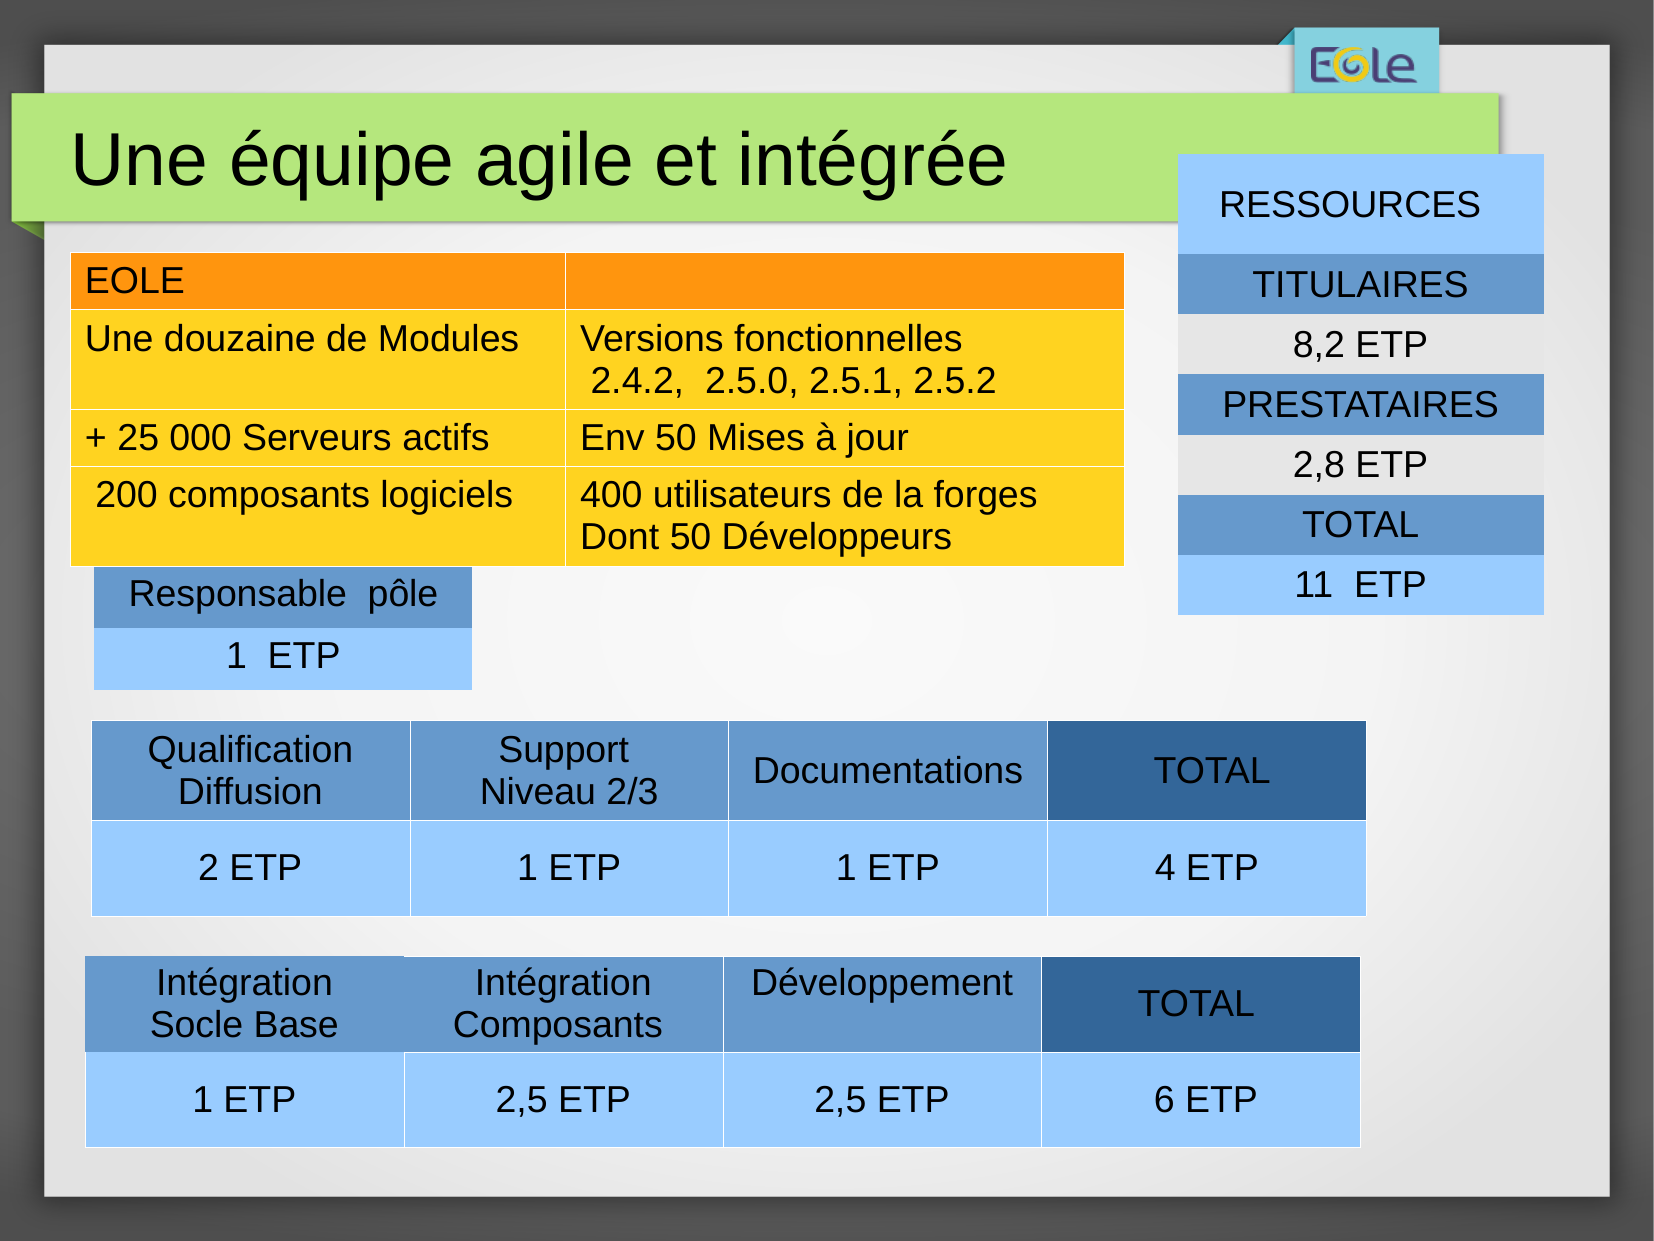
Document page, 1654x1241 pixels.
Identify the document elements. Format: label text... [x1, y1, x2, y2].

table_cell 6 ETP [1042, 1053, 1360, 1147]
table_header RESSOURCES [1178, 154, 1544, 254]
table_cell 1 ETP [411, 821, 728, 916]
table_header EOLE [71, 253, 565, 309]
table_header TOTAL [1042, 957, 1360, 1052]
title Une équipe agile et intégrée [70, 106, 1229, 213]
table_header [566, 253, 1124, 309]
table_cell 8,2 ETP [1178, 314, 1544, 374]
table_cell TITULAIRES [1178, 254, 1544, 314]
table_cell Env 50 Mises à jour [566, 410, 1124, 466]
table_cell 400 utilisateurs de la forges Dont 50 Développeurs [566, 467, 1124, 566]
table_cell 4 ETP [1048, 821, 1366, 916]
table_cell 200 composants logiciels [71, 467, 565, 566]
table_cell 1 ETP [729, 821, 1047, 916]
table_header Intégration Socle Base [85, 956, 404, 1052]
table_cell Versions fonctionnelles 2.4.2, 2.5.0, 2.5.1, 2.5.2 [566, 310, 1124, 409]
table_cell 1 ETP [86, 1052, 404, 1147]
text_box [1311, 47, 1418, 83]
table_header TOTAL [1048, 721, 1366, 820]
table_cell 2,5 ETP [405, 1053, 723, 1147]
table_cell 1 ETP [94, 628, 472, 690]
table_cell Une douzaine de Modules [71, 310, 565, 409]
table_header Support Niveau 2/3 [411, 721, 728, 820]
table_cell PRESTATAIRES [1178, 374, 1544, 435]
table_cell + 25 000 Serveurs actifs [71, 410, 565, 466]
table_header Responsable pôle [94, 567, 472, 628]
table_header Développement [724, 957, 1041, 1052]
table_cell 11 ETP [1178, 555, 1544, 615]
table_header Documentations [729, 721, 1047, 820]
table_header Intégration Composants [404, 957, 723, 1052]
picture [0, 0, 1654, 1241]
table_cell 2,8 ETP [1178, 435, 1544, 495]
table_cell 2,5 ETP [724, 1053, 1041, 1147]
table_header Qualification Diffusion [92, 721, 410, 820]
table_cell TOTAL [1178, 495, 1544, 555]
table_cell 2 ETP [92, 821, 410, 916]
